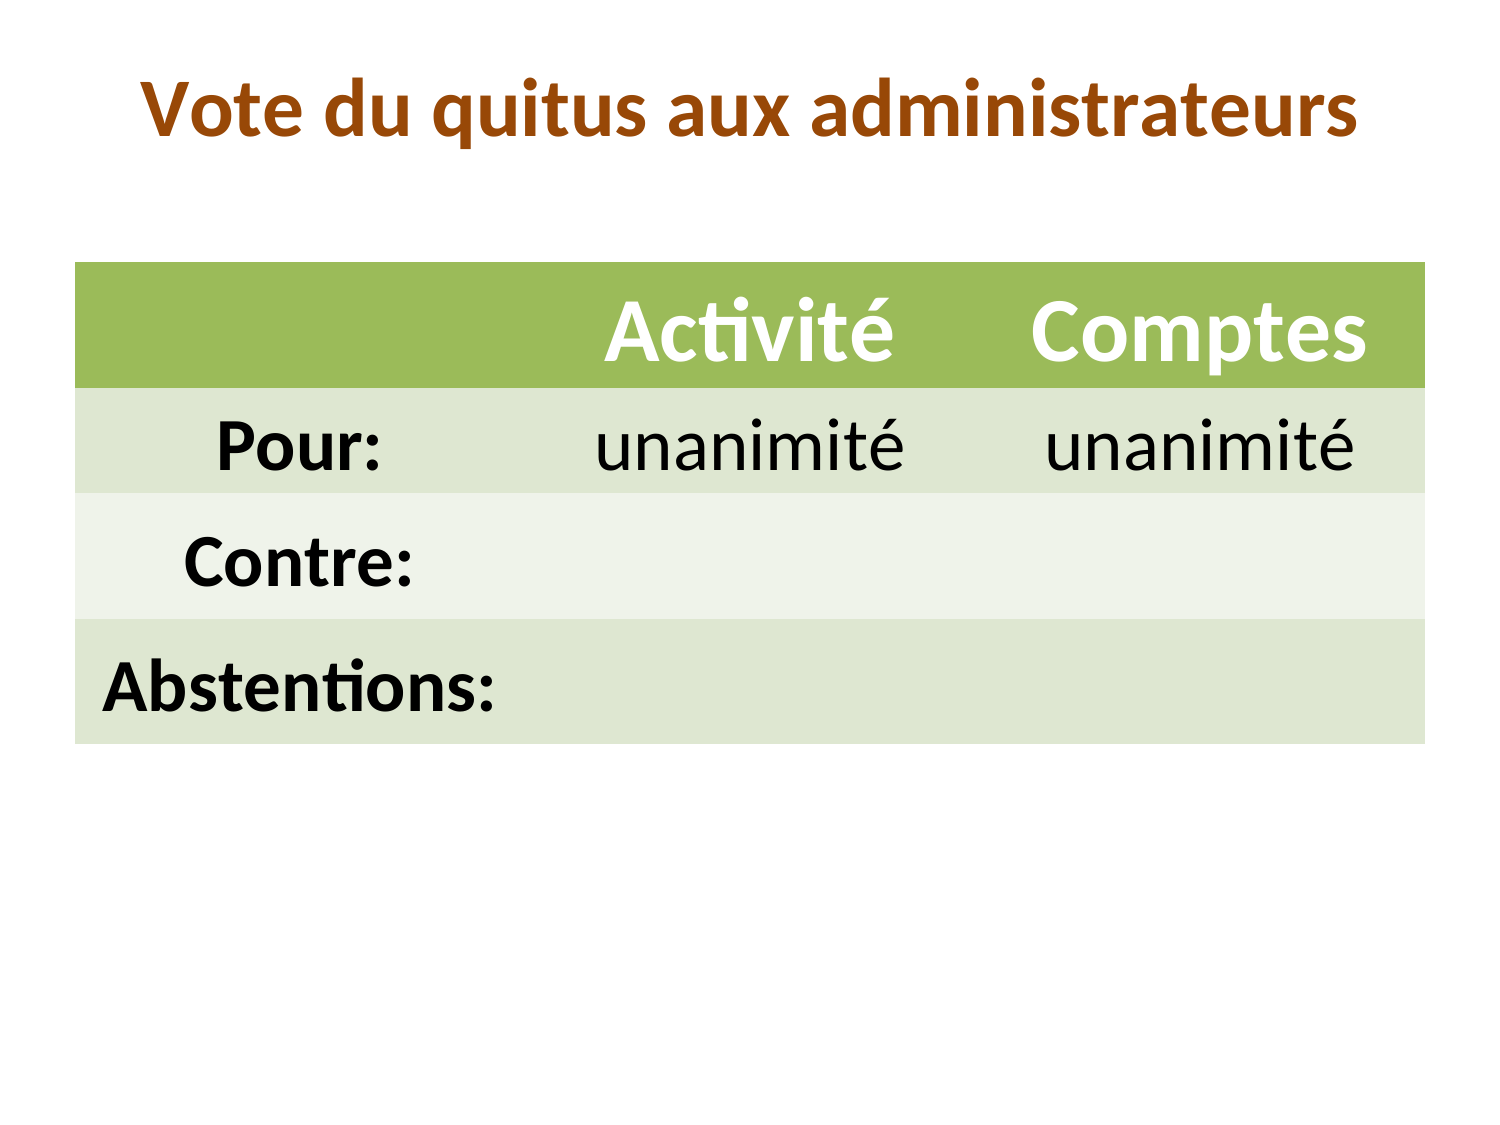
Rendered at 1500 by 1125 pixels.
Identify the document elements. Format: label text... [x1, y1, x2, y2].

table_cell Pour: [75, 388, 525, 493]
table_cell [975, 619, 1425, 744]
table_cell unanimité [975, 388, 1425, 493]
table_header [75, 262, 525, 388]
title Vote du quitus aux administrateurs [75, 45, 1426, 161]
table_header Comptes [975, 262, 1425, 388]
table_cell [975, 493, 1425, 619]
table_cell [525, 619, 975, 744]
table_header Activité [525, 262, 975, 388]
table_cell Contre: [75, 493, 525, 619]
table_cell unanimité [525, 388, 975, 493]
table_cell Abstentions: [75, 619, 525, 744]
table_cell [525, 493, 975, 619]
